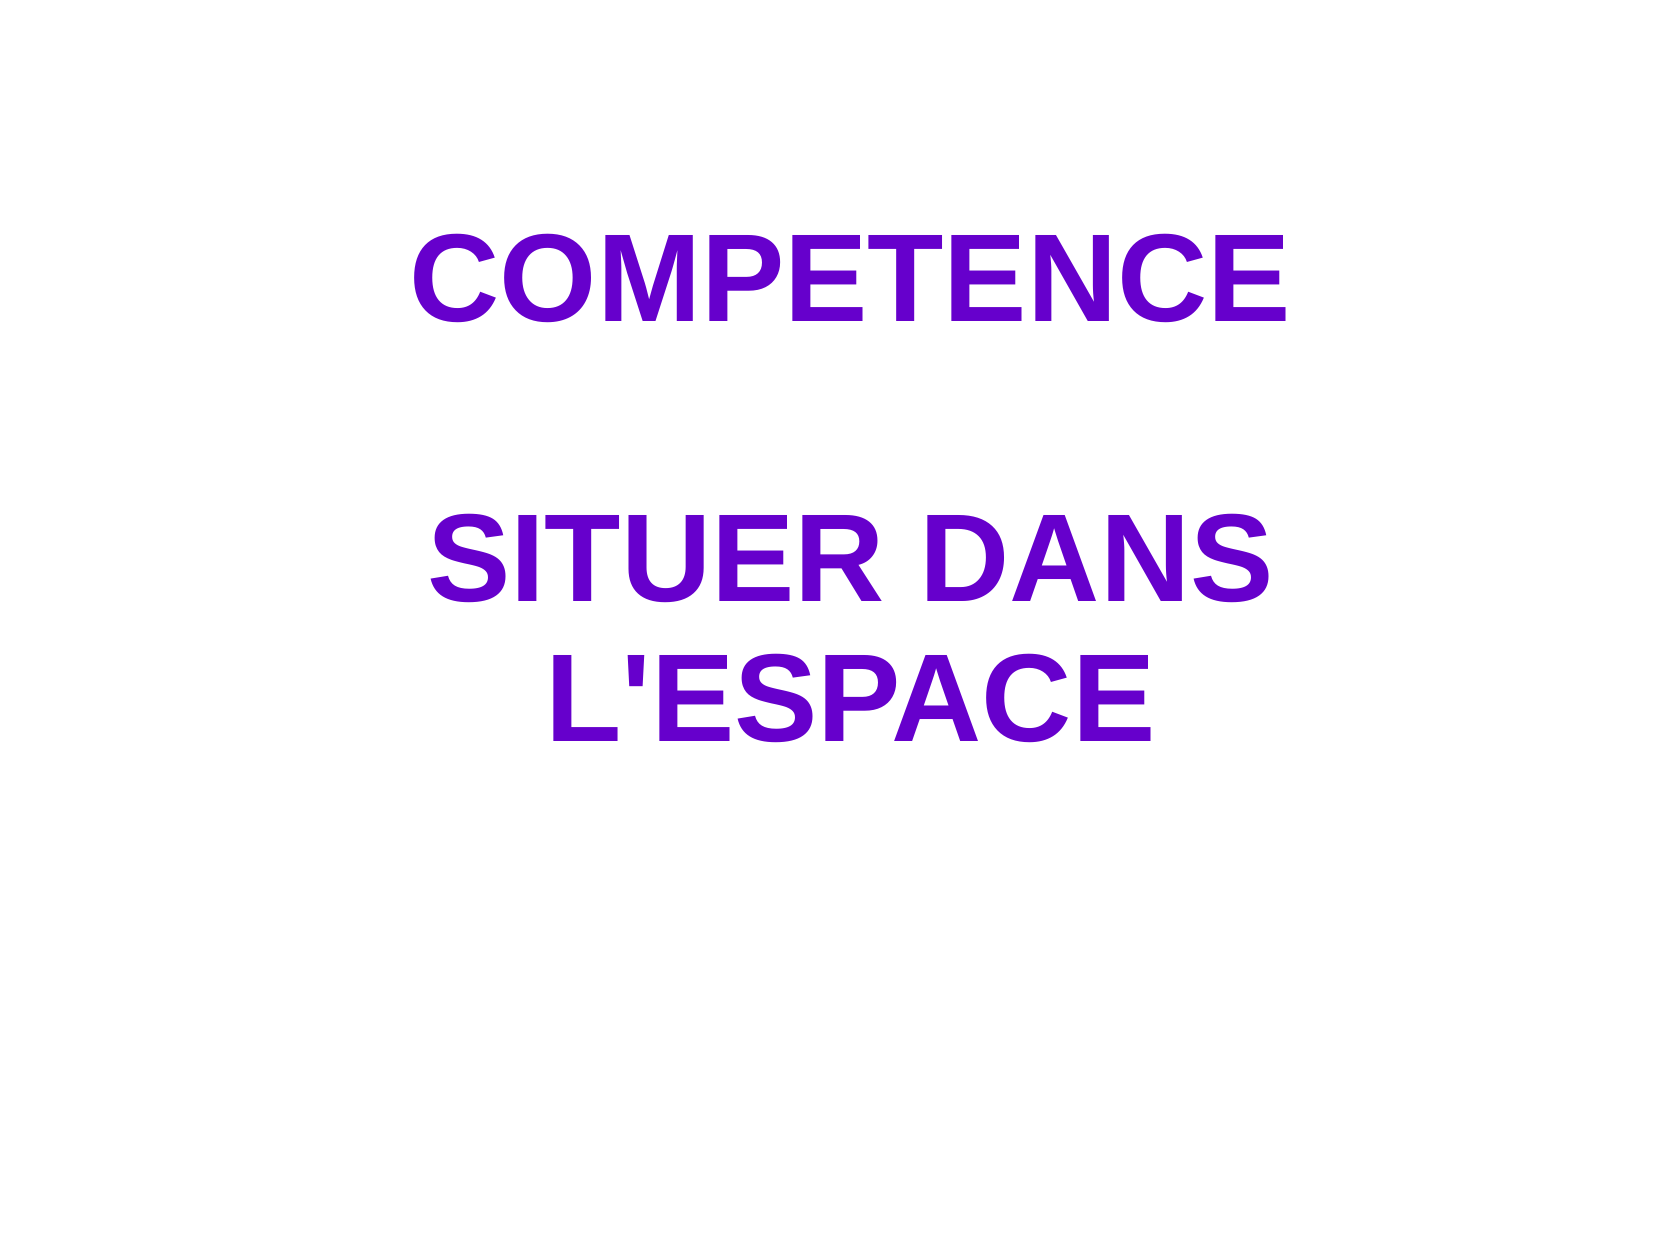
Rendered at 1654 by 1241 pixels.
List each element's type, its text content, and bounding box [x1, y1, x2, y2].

title COMPETENCE SITUER DANS L'ESPACE [106, 208, 1595, 768]
